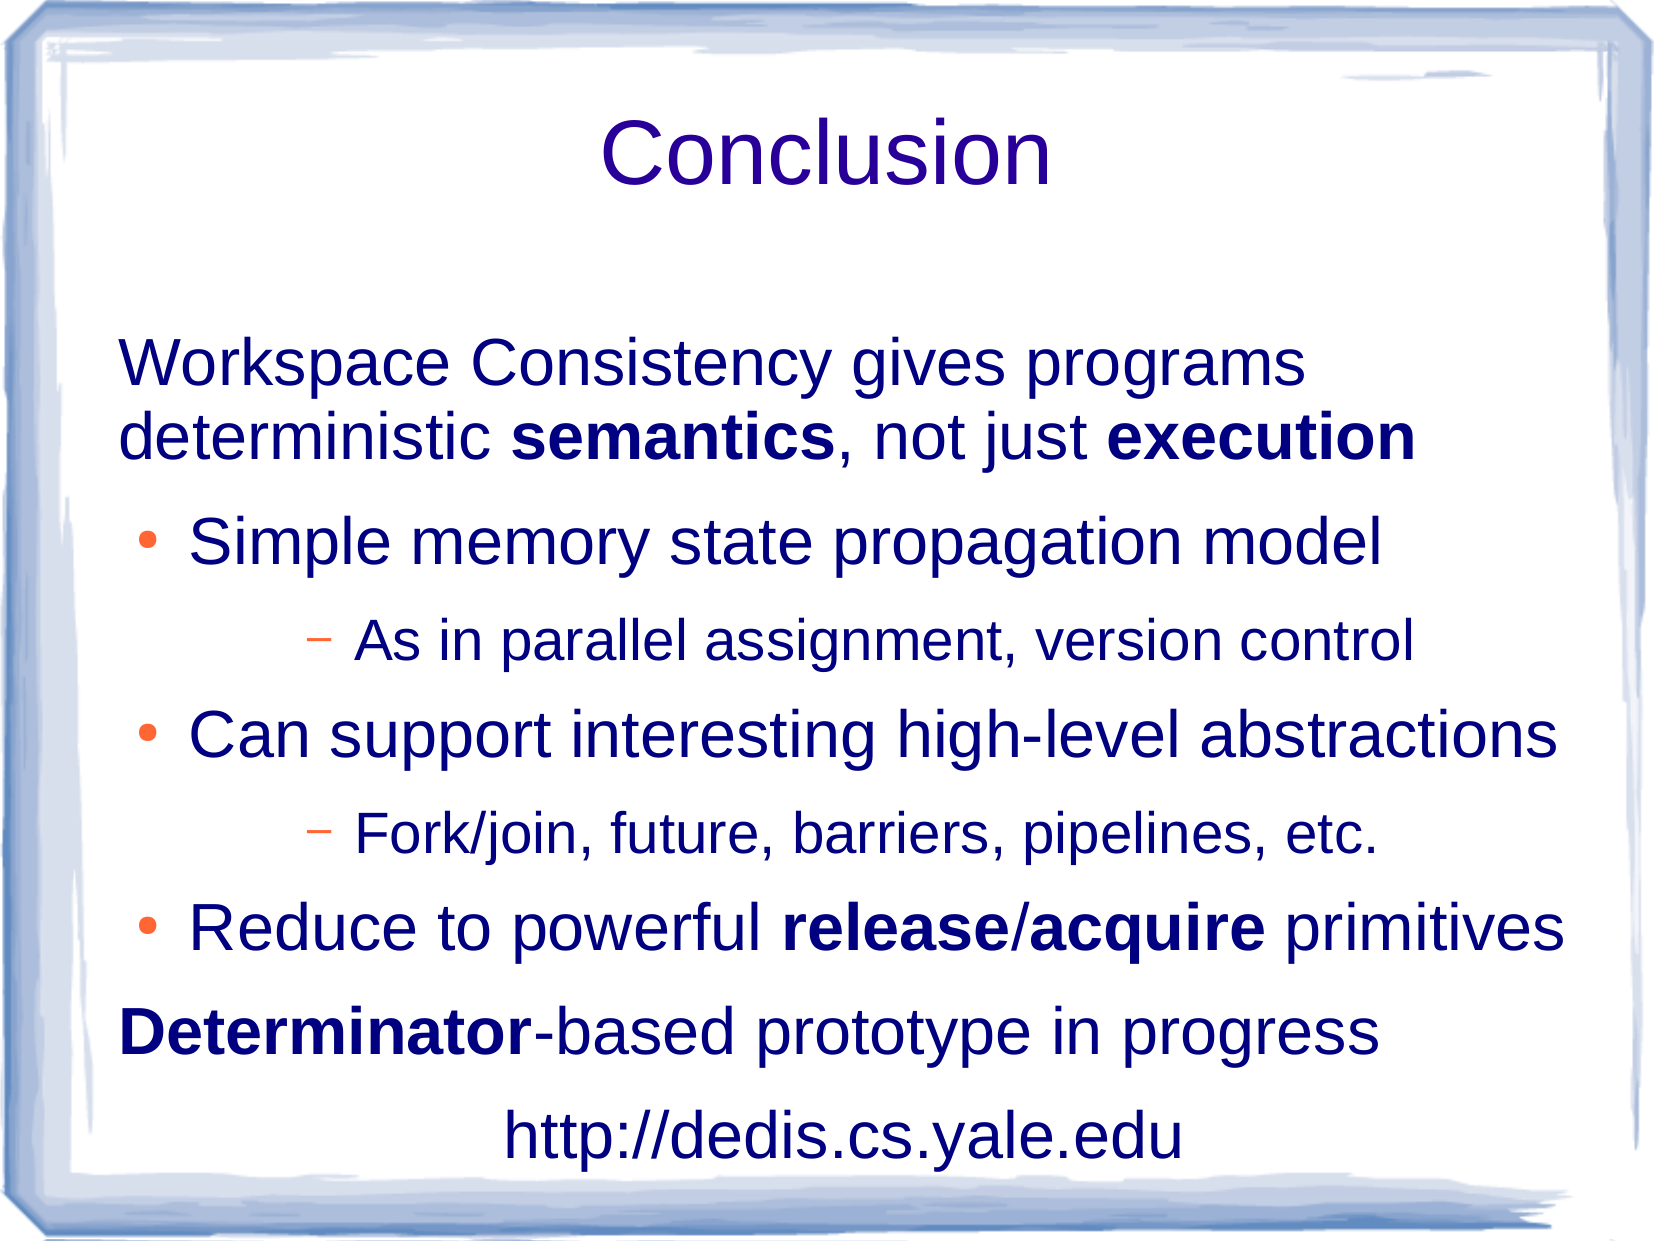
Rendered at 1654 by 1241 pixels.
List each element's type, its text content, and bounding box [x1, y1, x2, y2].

picture [0, 0, 1654, 1241]
list Workspace Consistency gives programs deterministic semantics, not just execution Simple memory state propagation model As in parallel assignment, version control Can support interesting high-level abstractions Fork/join, future, barriers, pipelines, etc. Reduce to powerful release/acquire primitives Determinator-based prototype in progress http://dedis.cs.yale.edu [118, 324, 1571, 1172]
title Conclusion [82, 56, 1571, 250]
